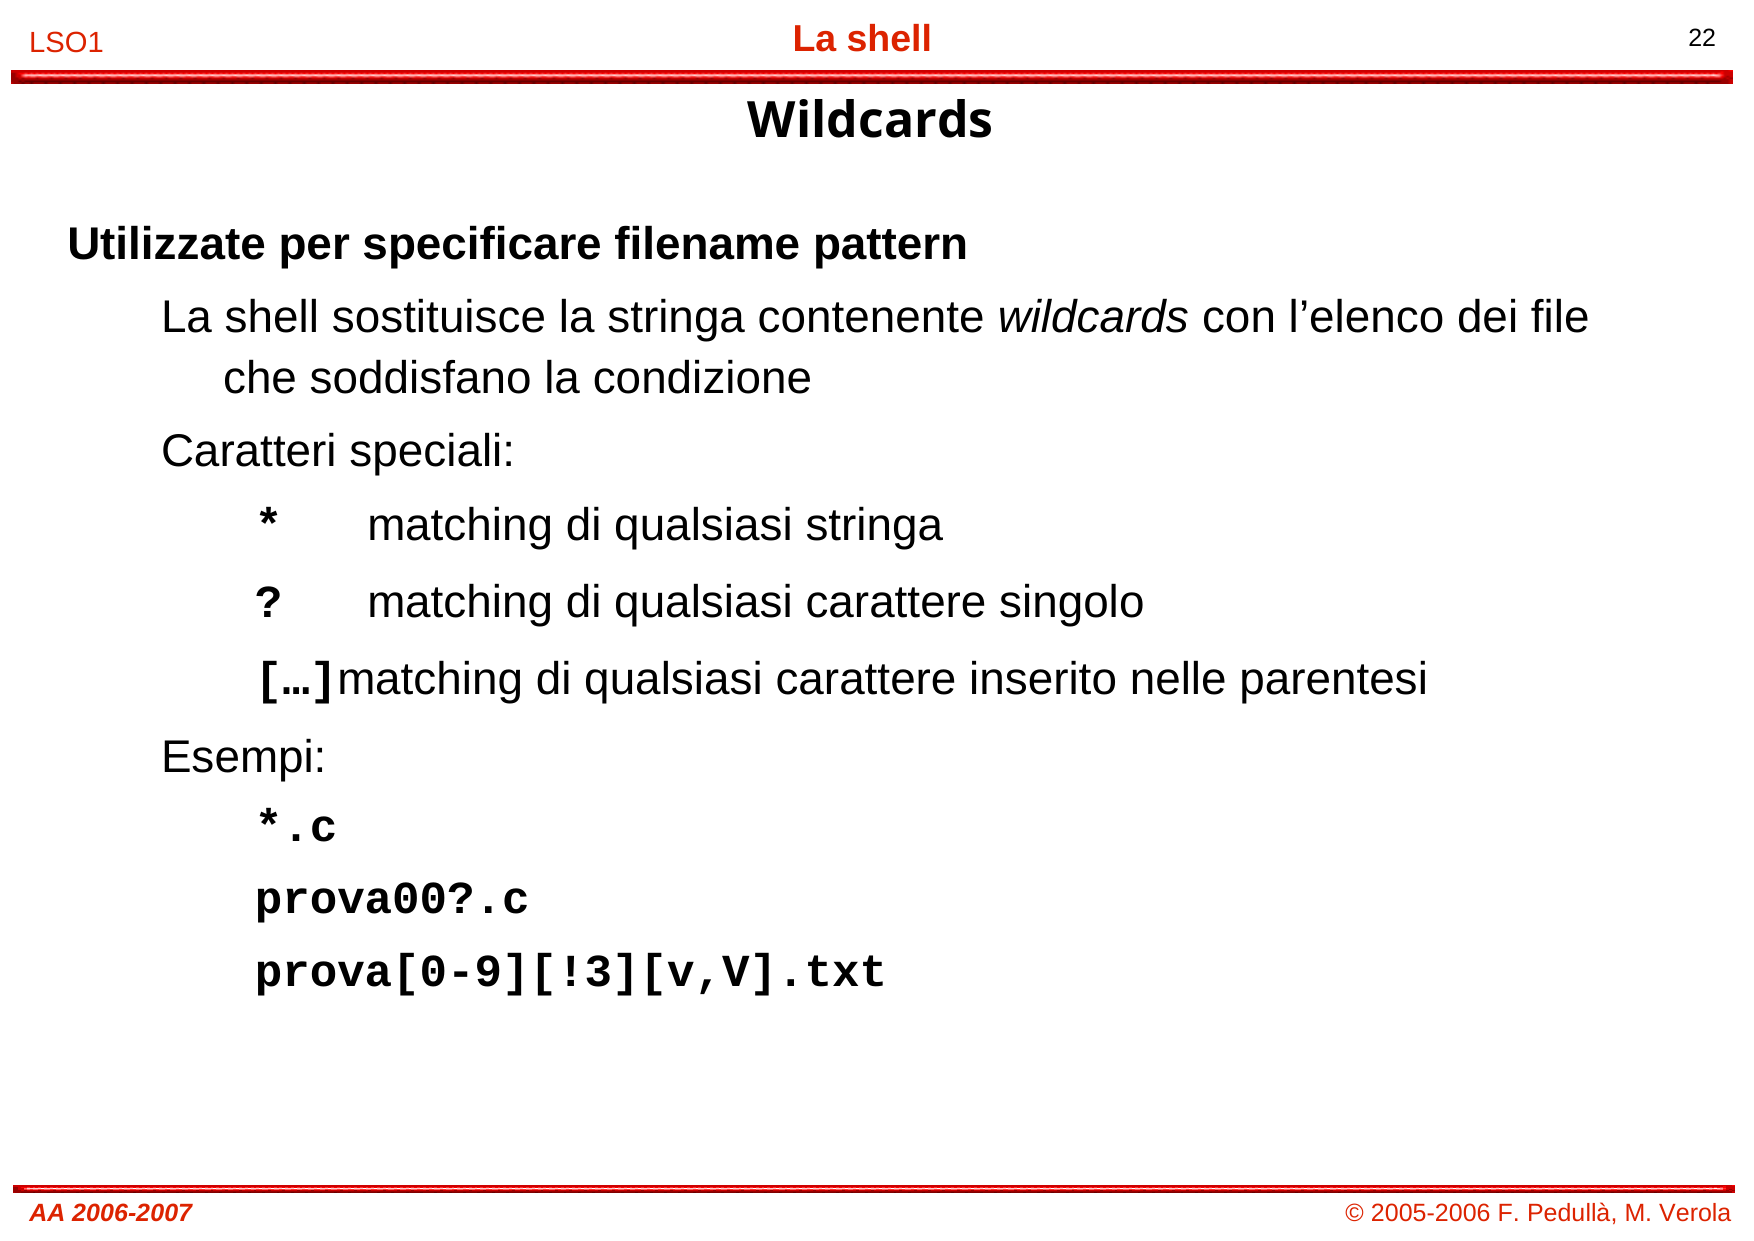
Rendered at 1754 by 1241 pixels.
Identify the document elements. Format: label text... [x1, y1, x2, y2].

picture [11, 70, 1733, 84]
picture [13, 1185, 1735, 1193]
list Utilizzate per specificare filename pattern La shell sostituisce la stringa contenente wildcards con l’elenco dei file che soddisfano la condizione Caratteri speciali: * matching di qualsiasi stringa ? matching di qualsiasi carattere singolo […]matching di qualsiasi carattere inserito nelle parentesi Esempi: *.c prova00?.c prova[0-9][!3][v,V].txt [52, 206, 1690, 1041]
title Wildcards [721, 72, 1021, 168]
